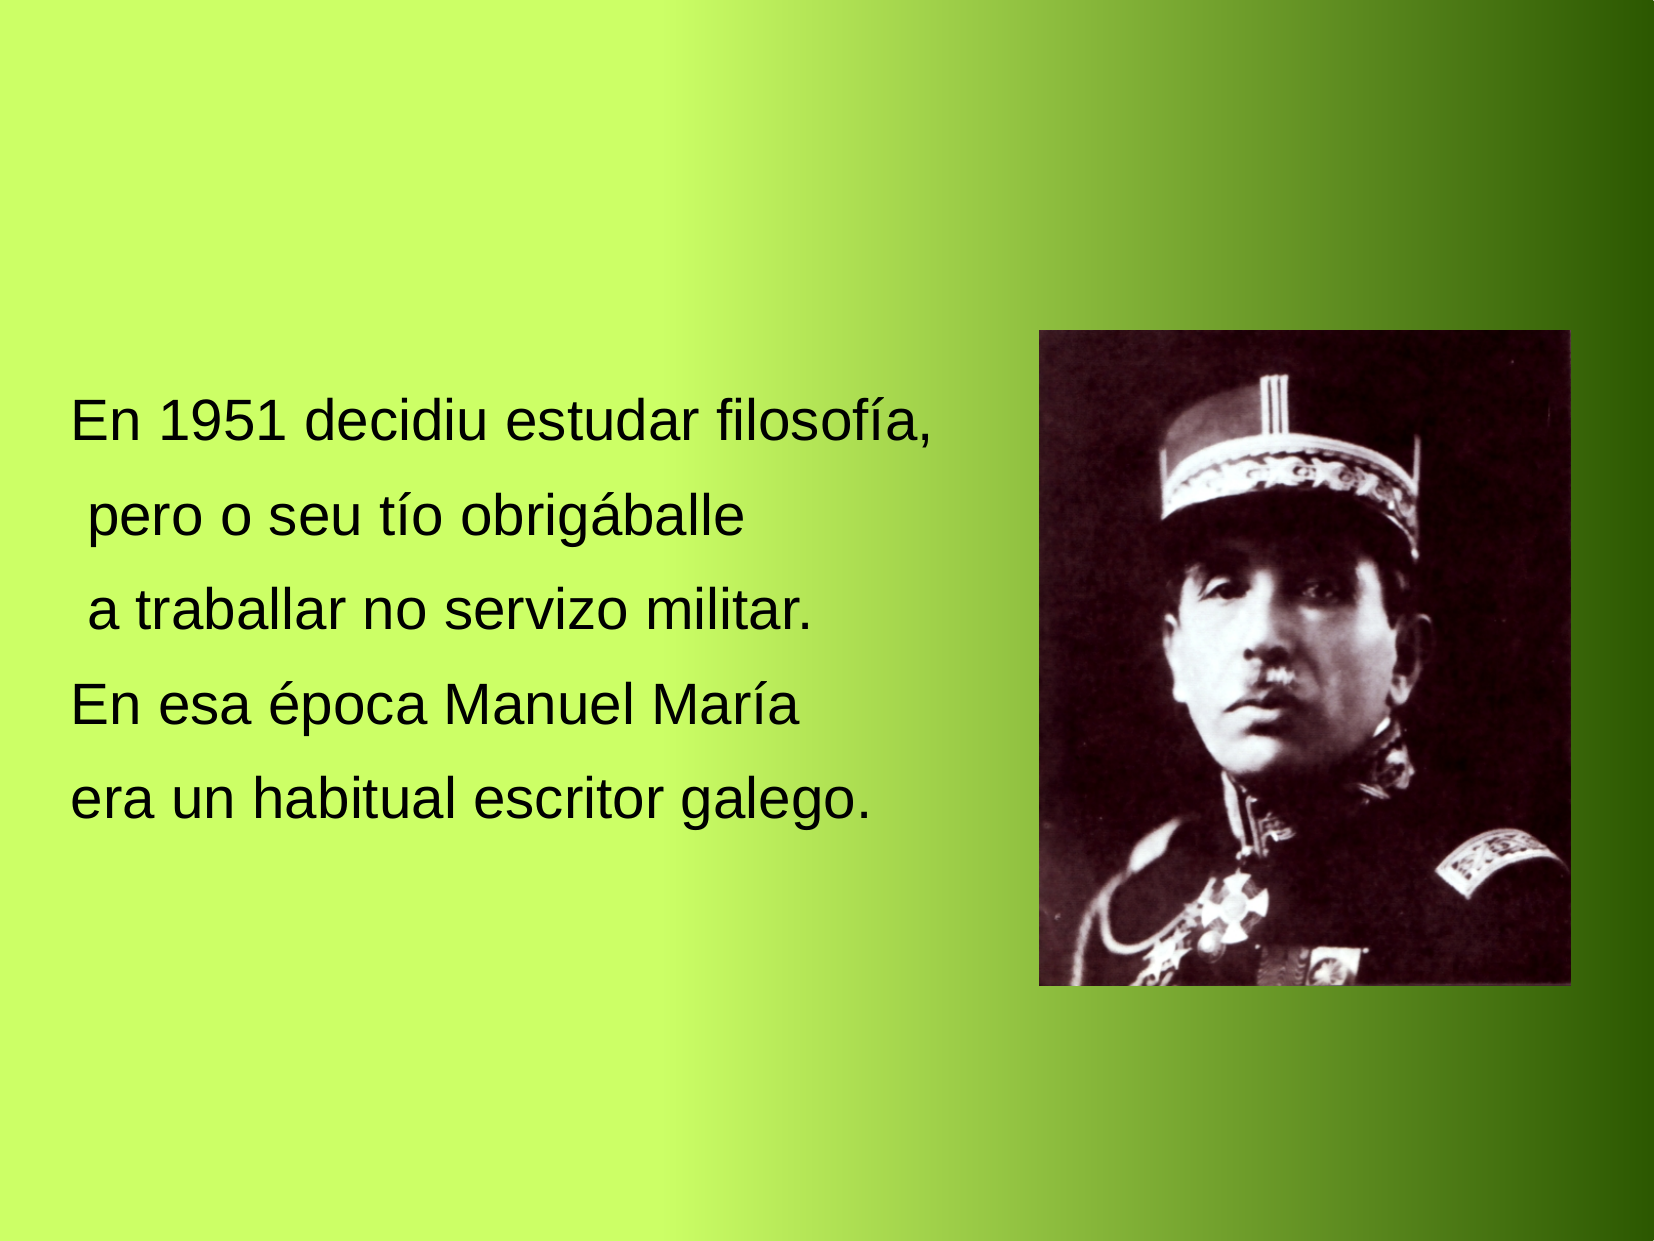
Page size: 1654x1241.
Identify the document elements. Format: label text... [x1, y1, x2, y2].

picture [1039, 330, 1571, 986]
list En 1951 decidiu estudar filosofía, pero o seu tío obrigáballe a traballar no servizo militar. En esa época Manuel María era un habitual escritor galego. [0, 0, 1654, 1241]
